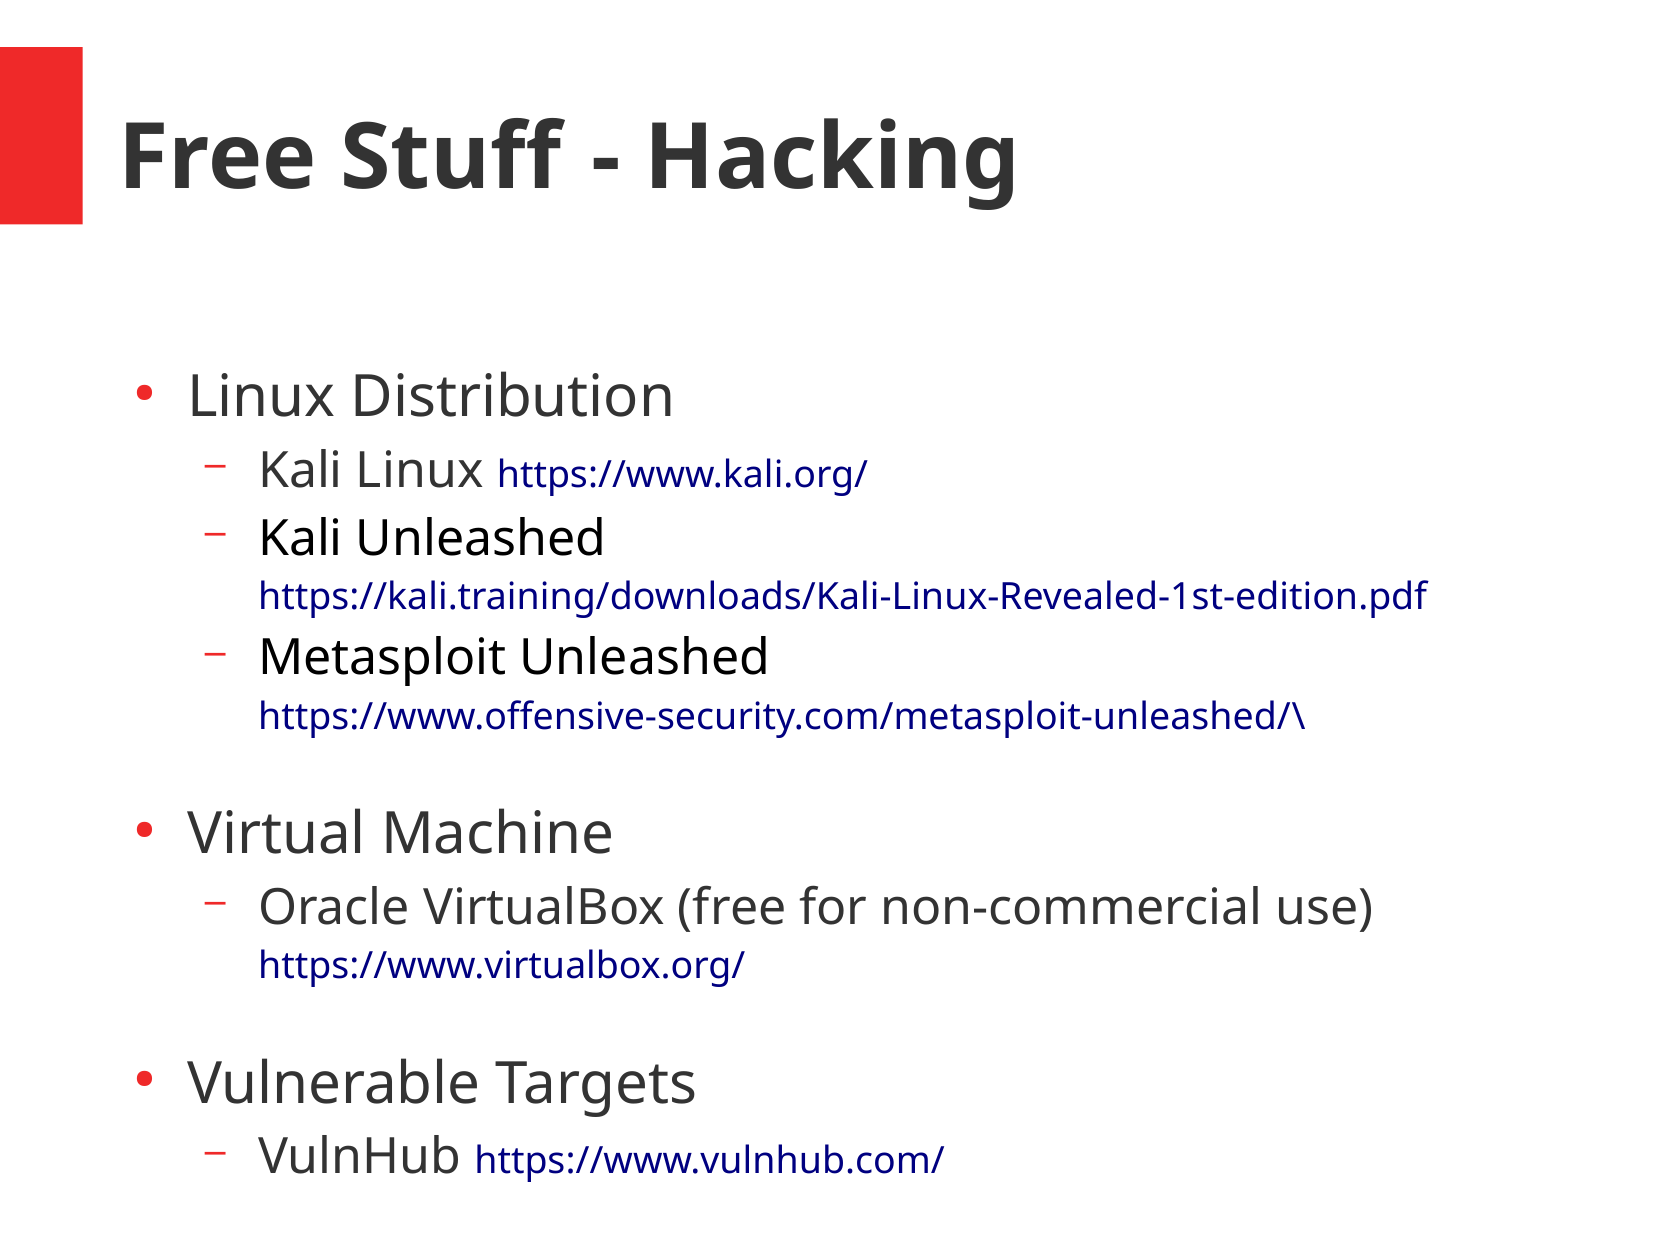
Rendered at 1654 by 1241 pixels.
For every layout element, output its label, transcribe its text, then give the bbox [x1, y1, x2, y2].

title Free Stuff - Hacking [118, 49, 1571, 257]
list Linux Distribution Kali Linux https://www.kali.org/ Kali Unleashed https://kali.training/downloads/Kali-Linux-Revealed-1st-edition.pdf Metasploit Unleashed https://www.offensive-security.com/metasploit-unleashed/\ Virtual Machine Oracle VirtualBox (free for non-commercial use) https://www.virtualbox.org/ Vulnerable Targets VulnHub https://www.vulnhub.com/ [116, 354, 1534, 1074]
